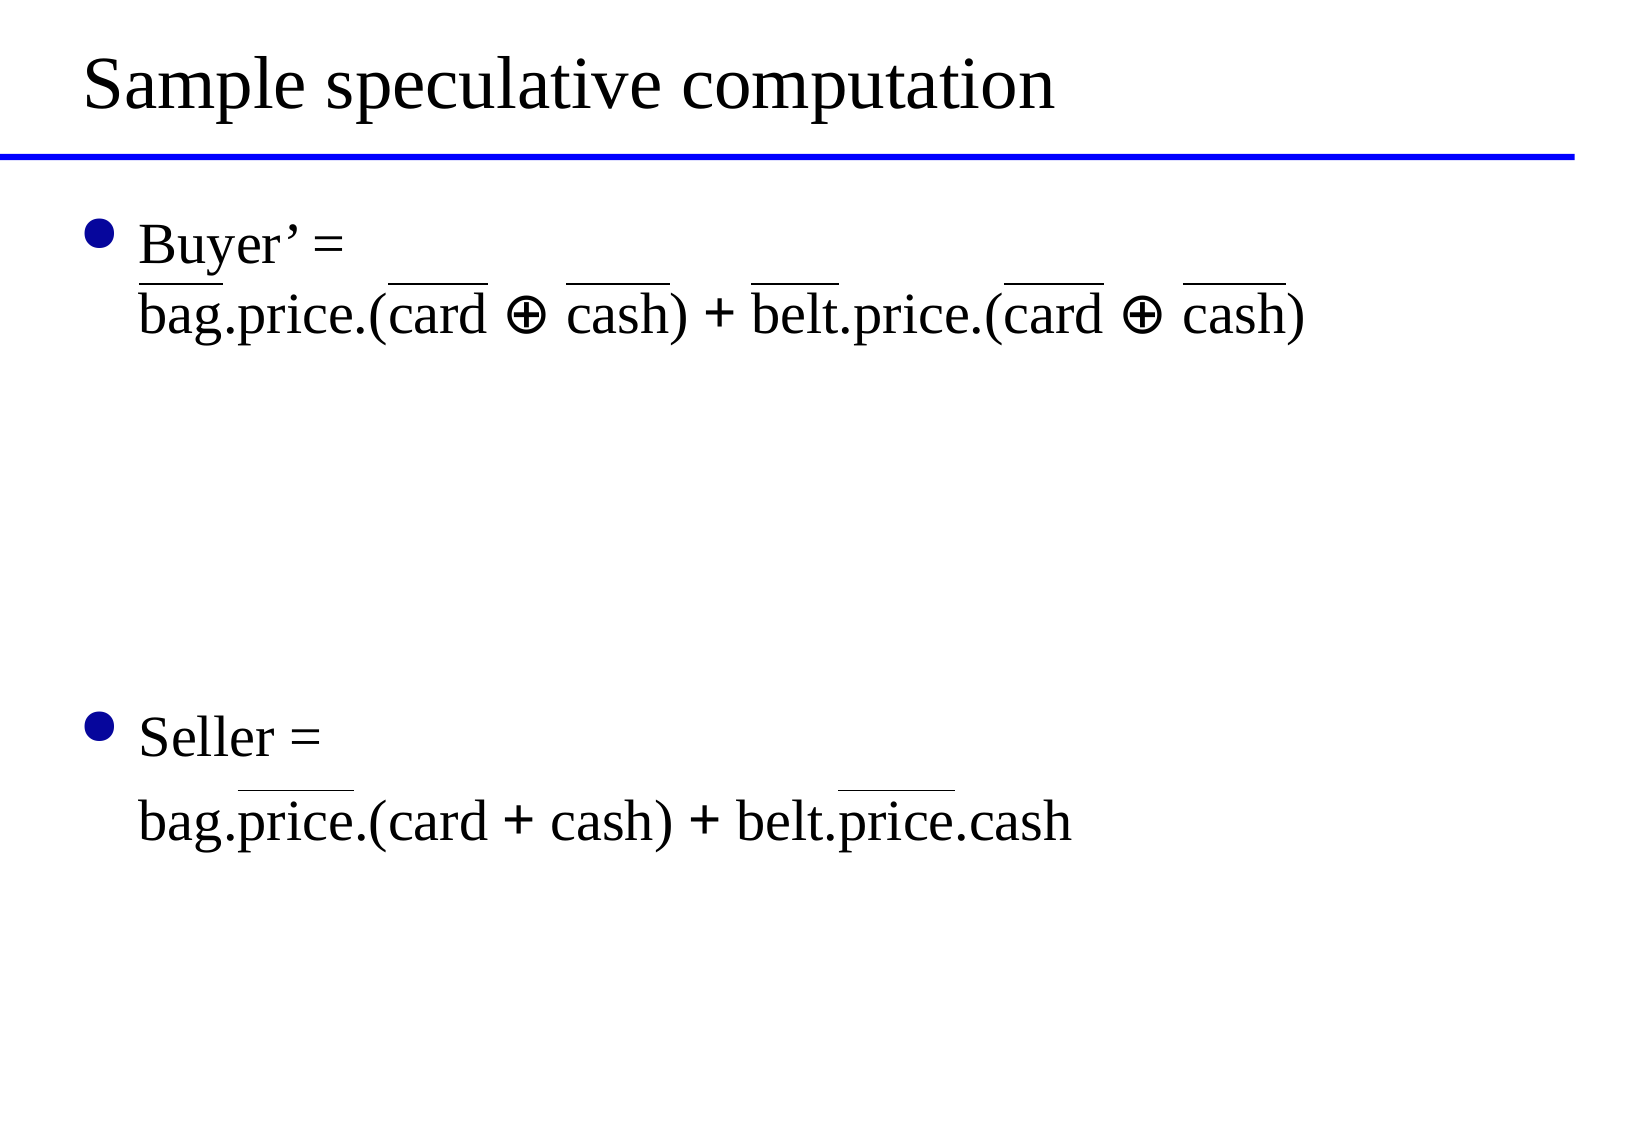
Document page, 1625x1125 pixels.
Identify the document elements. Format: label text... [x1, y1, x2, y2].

list Buyer’ = bag.price.(card ⊕ cash) + belt.price.(card ⊕ cash) Seller = bag.price.(card + cash) + belt.price.cash [67, 198, 1478, 1061]
title Sample speculative computation [67, 27, 1544, 131]
